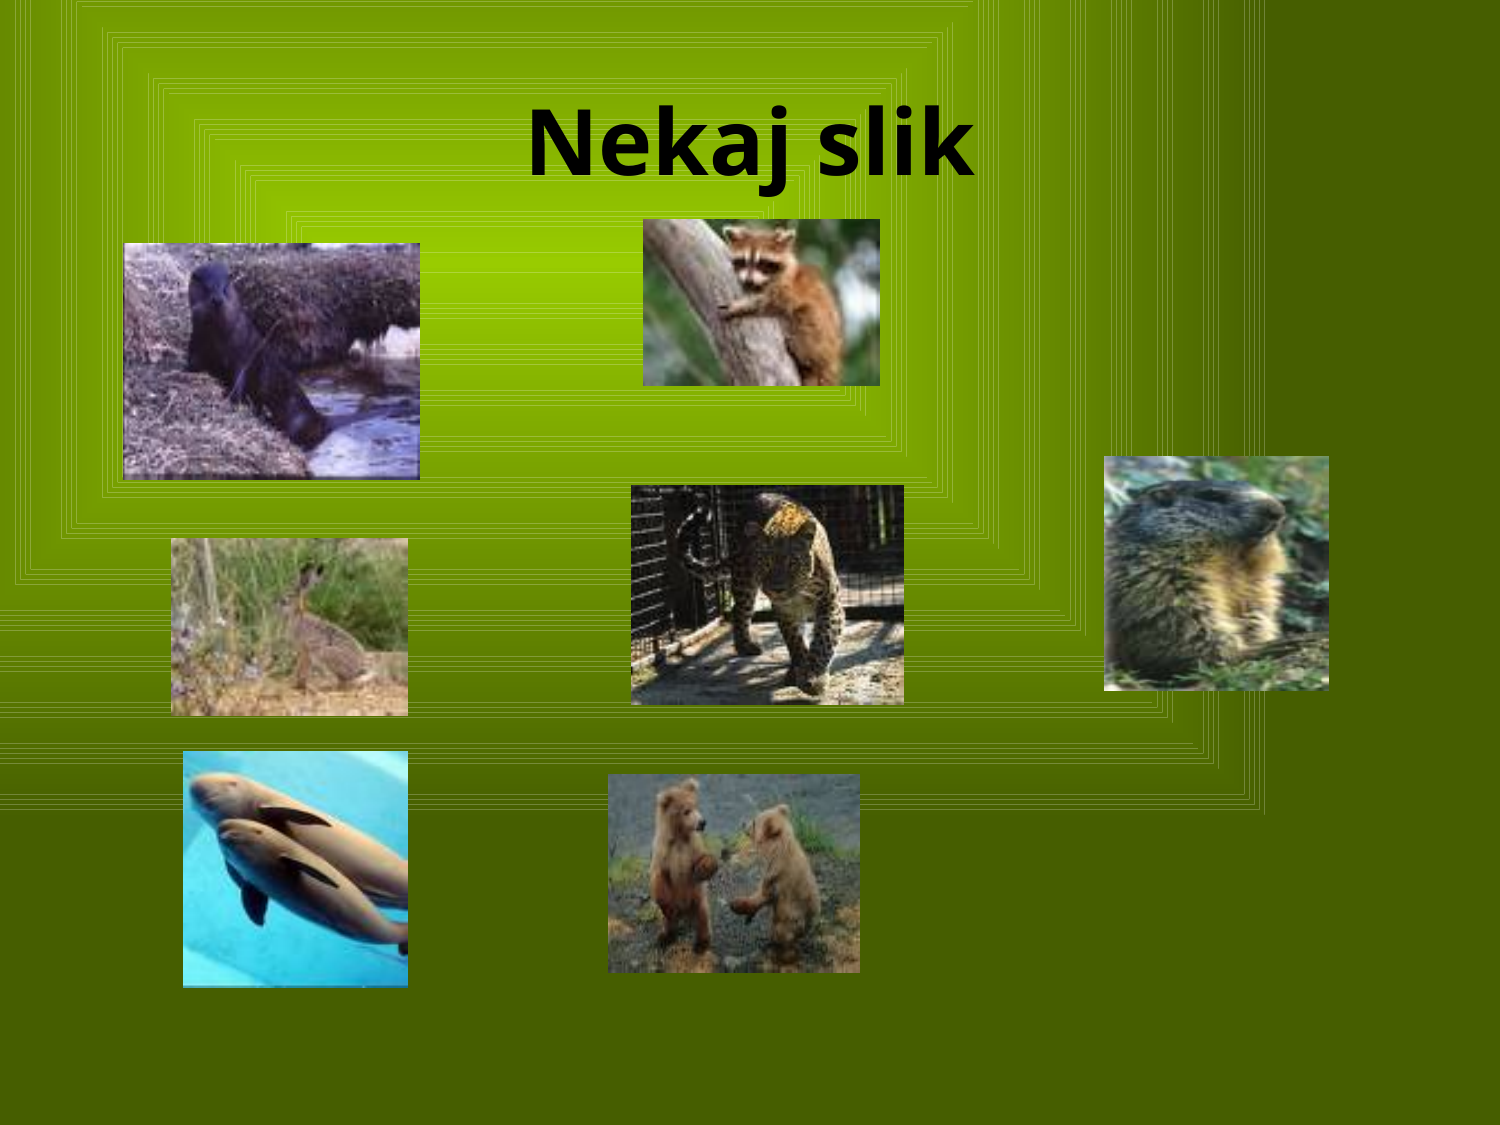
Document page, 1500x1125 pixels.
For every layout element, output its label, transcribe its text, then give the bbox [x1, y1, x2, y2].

picture [608, 774, 860, 973]
title Nekaj slik [75, 45, 1425, 233]
picture [171, 538, 408, 716]
picture [631, 485, 904, 705]
picture [183, 751, 408, 988]
picture [1104, 456, 1329, 691]
picture [123, 243, 420, 480]
picture [643, 219, 880, 386]
